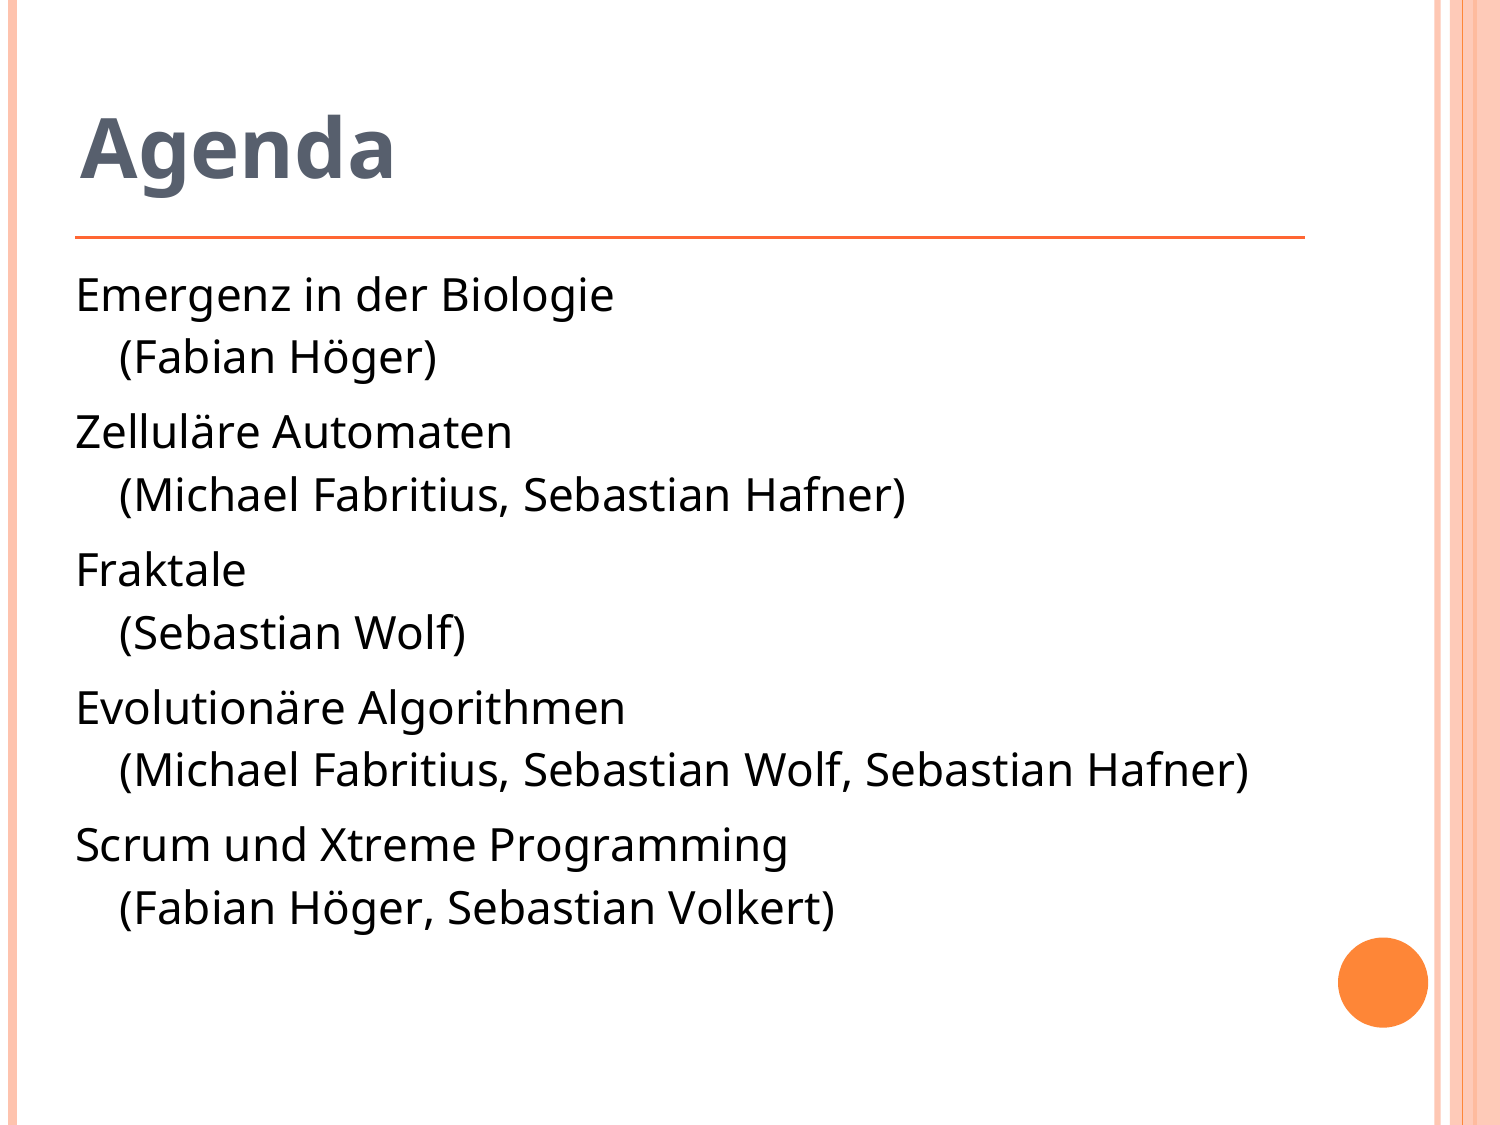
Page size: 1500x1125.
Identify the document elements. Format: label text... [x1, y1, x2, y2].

title Agenda [80, 52, 1306, 240]
list Emergenz in der Biologie (Fabian Höger) Zelluläre Automaten (Michael Fabritius, Sebastian Hafner) Fraktale (Sebastian Wolf) Evolutionäre Algorithmen (Michael Fabritius, Sebastian Wolf, Sebastian Hafner) Scrum und Xtreme Programming (Fabian Höger, Sebastian Volkert) [74, 262, 1300, 1063]
